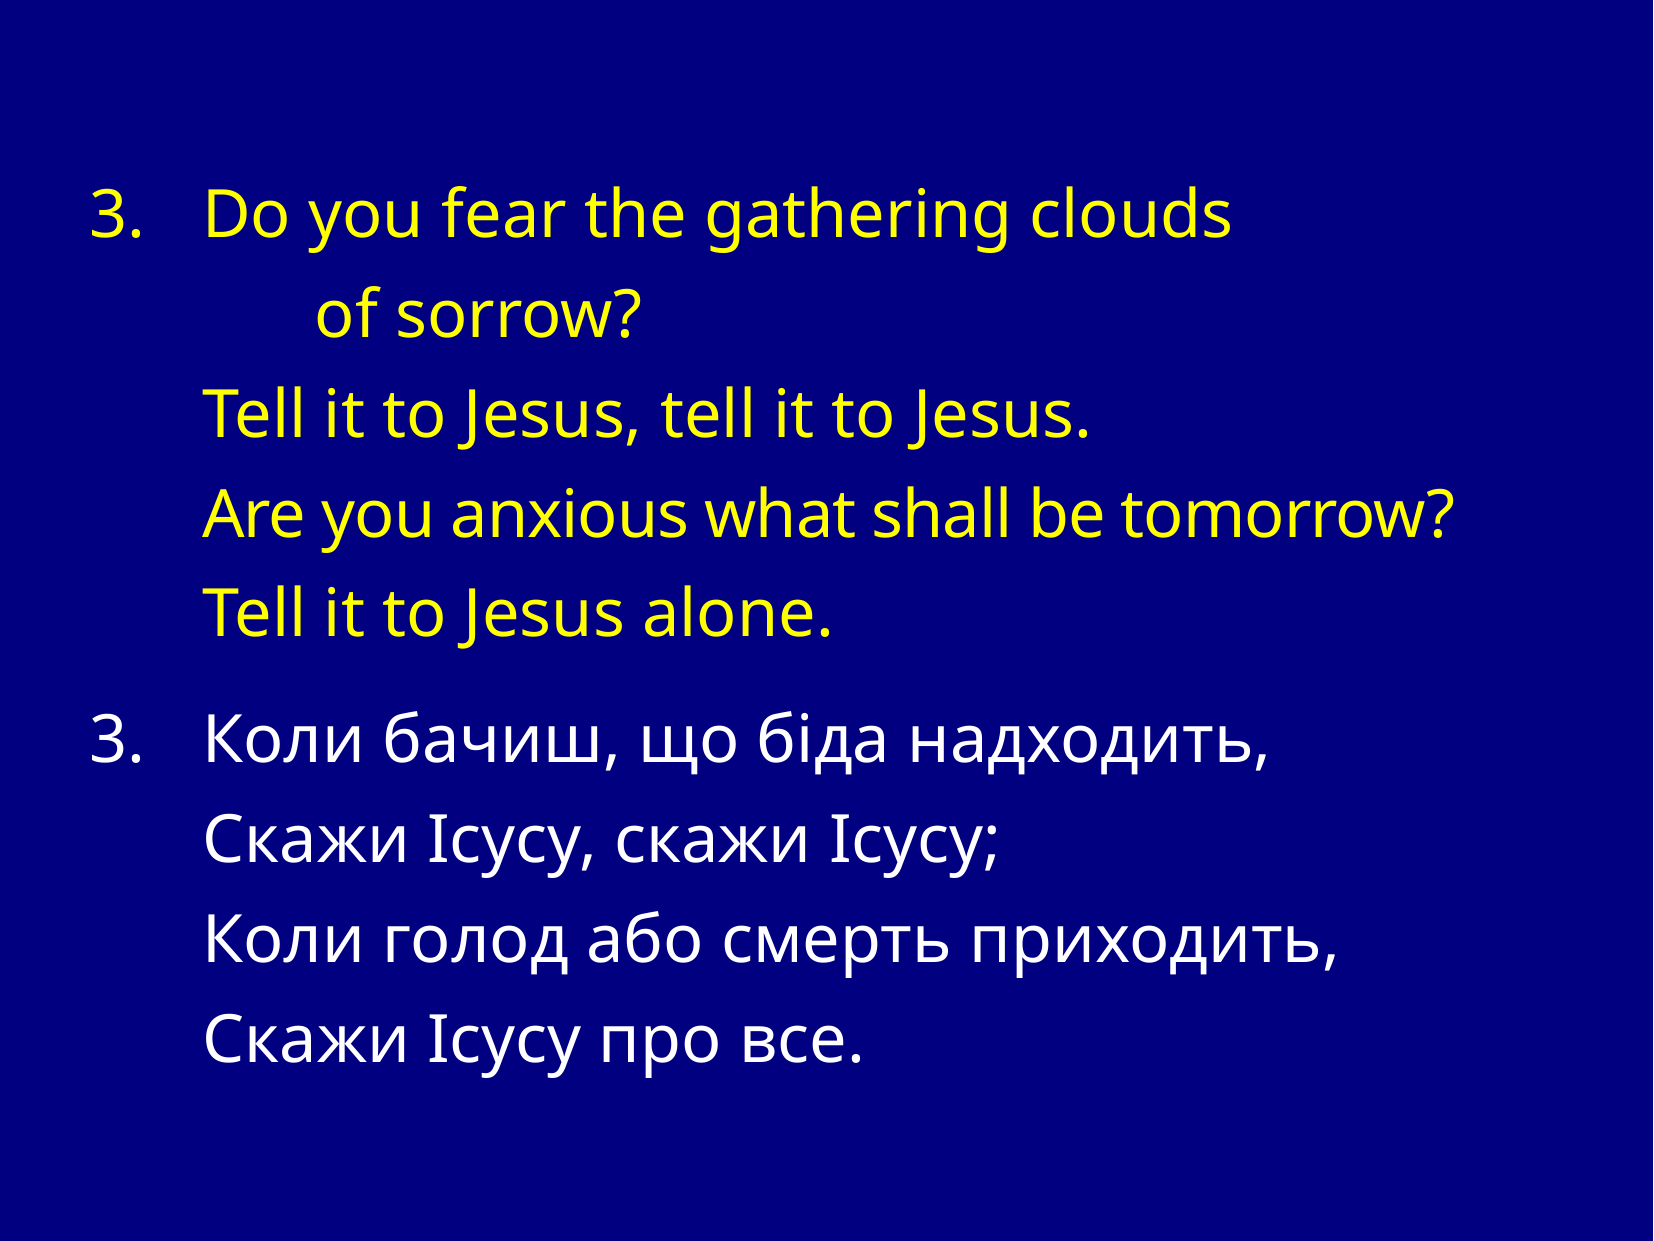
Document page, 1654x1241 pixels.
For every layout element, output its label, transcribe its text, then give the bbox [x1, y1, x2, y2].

text_box 3. Do you fear the gathering clouds of sorrow? Tell it to Jesus, tell it to Jesus. Are you anxious what shall be tomorrow? Tell it to Jesus alone. [75, 150, 1651, 638]
text_box 3. Коли бачиш, що біда надходить, Скажи Ісусу, скажи Ісусу; Коли голод або смерть приходить, Скажи Ісусу про все. [75, 675, 1576, 1163]
